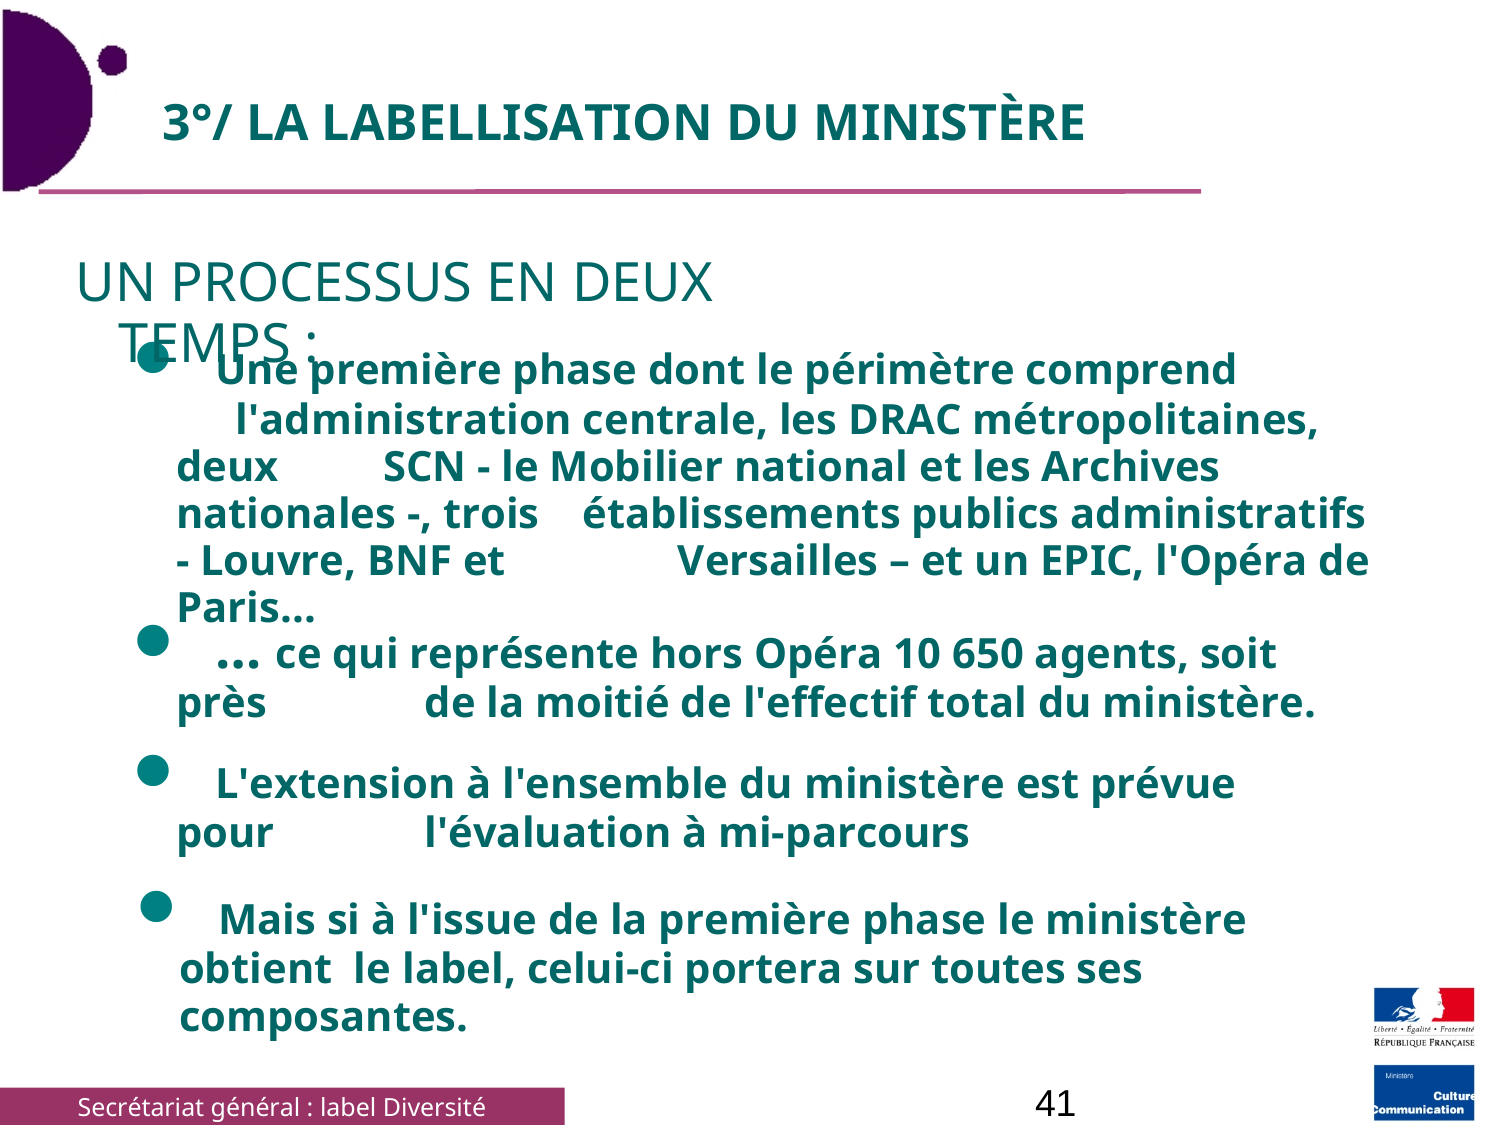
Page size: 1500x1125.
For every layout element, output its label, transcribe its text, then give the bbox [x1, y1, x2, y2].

text_box 3°/ LA LABELLISATION DU MINISTÈRE [147, 81, 1418, 160]
text_box Mais si à l'issue de la première phase le ministère obtient le label, celui-ci portera sur toutes ses composantes. [121, 874, 1359, 1005]
text_box UN PROCESSUS EN DEUX TEMPS : [60, 242, 944, 373]
text_box … ce qui représente hors Opéra 10 650 agents, soit près de la moitié de l'effectif total du ministère. [118, 608, 1359, 739]
picture [1370, 979, 1477, 1125]
text_box L'extension à l'ensemble du ministère est prévue pour l'évaluation à mi-parcours [118, 739, 1356, 869]
text_box <numéro> [1020, 1071, 1370, 1125]
text_box Une première phase dont le périmètre comprend l'administration centrale, les DRAC métropolitaines, deux SCN - le Mobilier national et les Archives nationales -, trois établissements publics administratifs - Louvre, BNF et Versailles – et un EPIC, l'Opéra de Paris... [118, 324, 1389, 625]
picture [0, 0, 149, 204]
